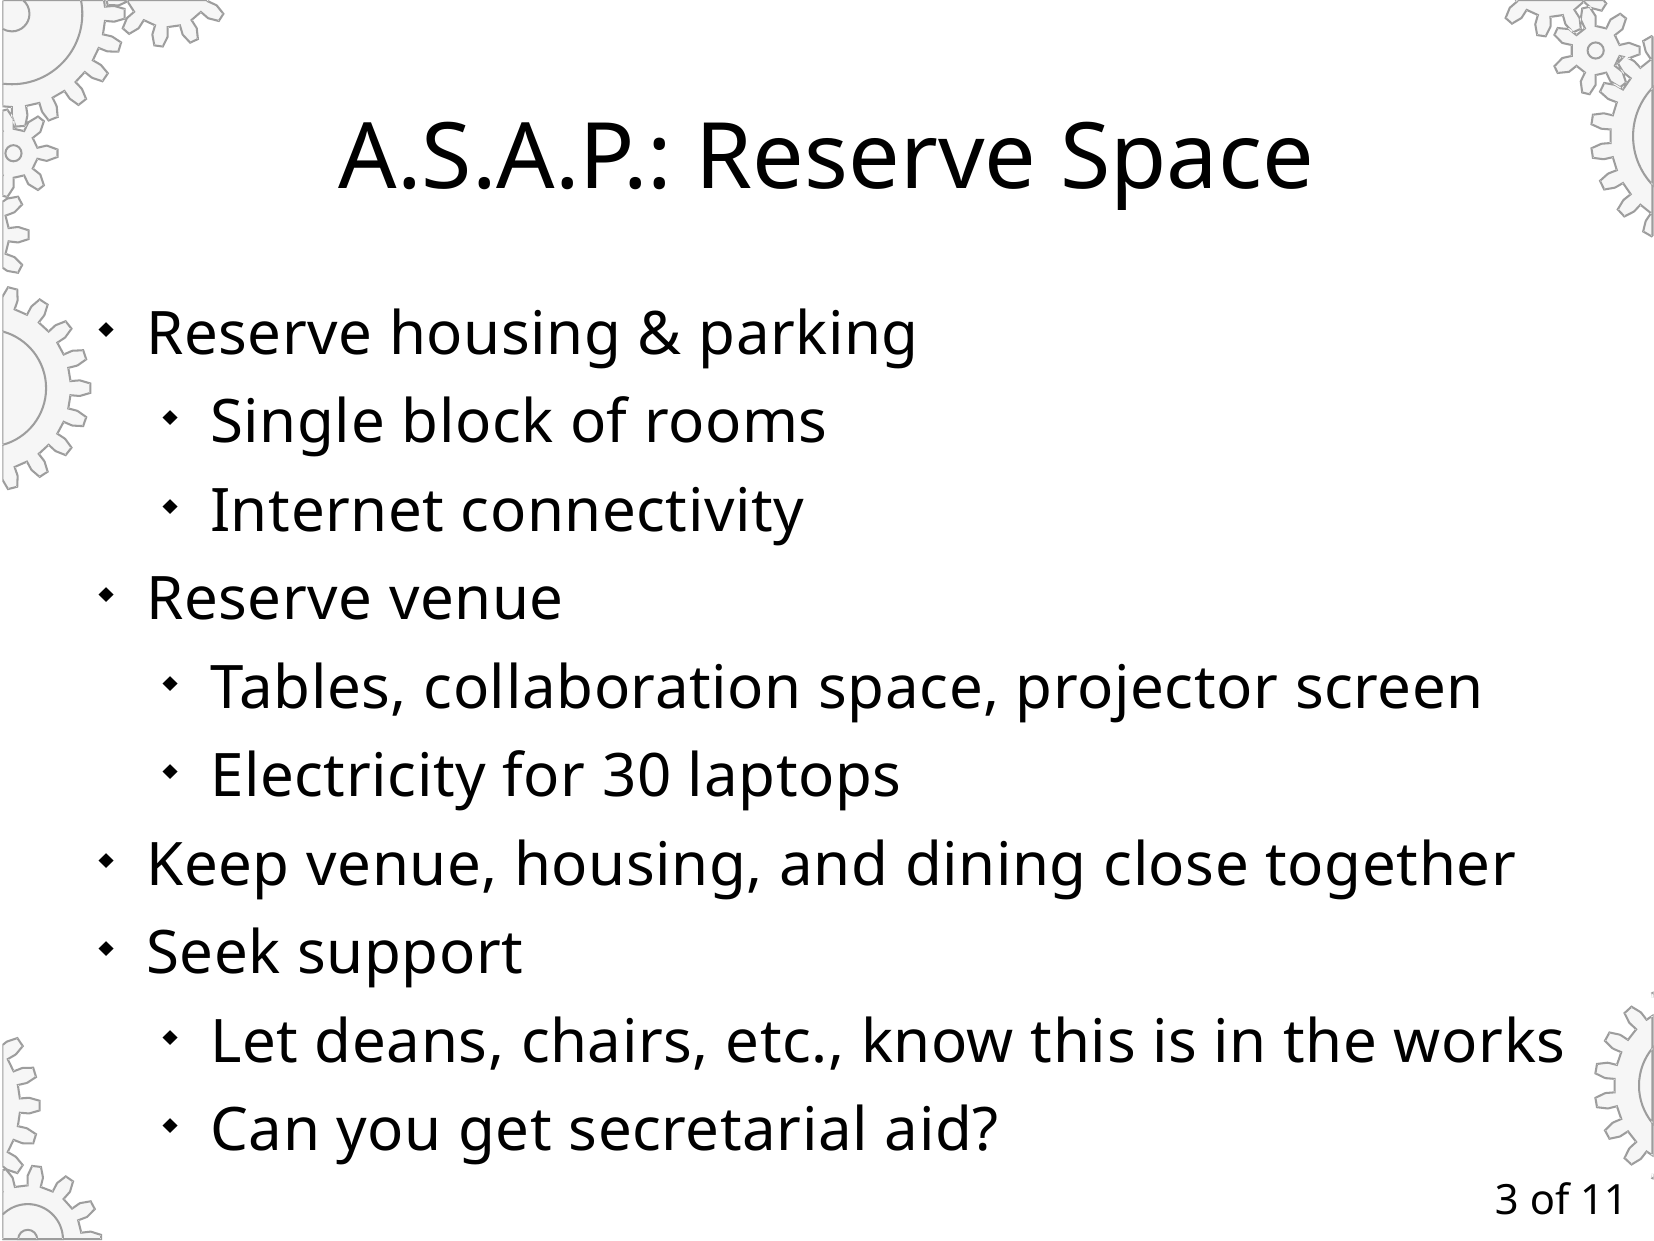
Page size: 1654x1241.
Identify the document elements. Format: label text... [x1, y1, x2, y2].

title A.S.A.P.: Reserve Space [82, 49, 1571, 257]
list Reserve housing & parking Single block of rooms Internet connectivity Reserve venue Tables, collaboration space, projector screen Electricity for 30 laptops Keep venue, housing, and dining close together Seek support Let deans, chairs, etc., know this is in the works Can you get secretarial aid? [82, 290, 1571, 1241]
